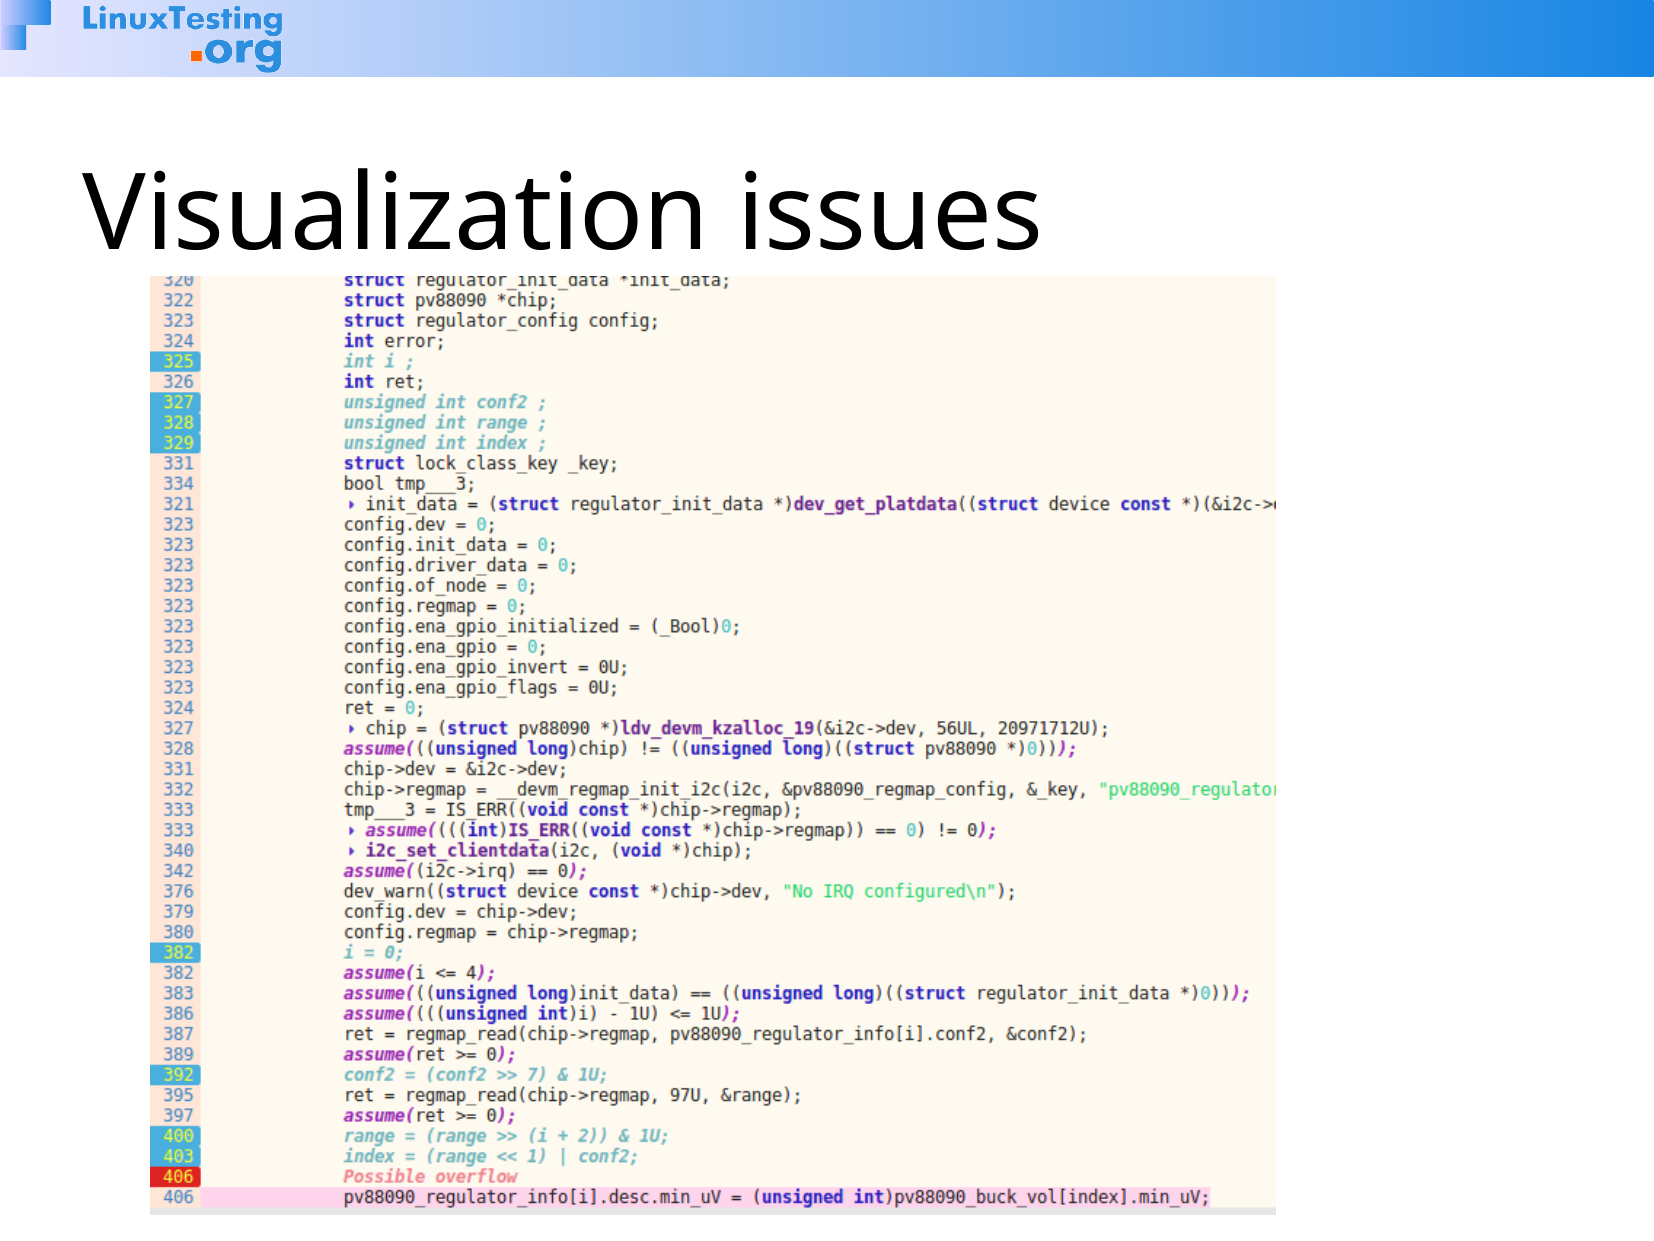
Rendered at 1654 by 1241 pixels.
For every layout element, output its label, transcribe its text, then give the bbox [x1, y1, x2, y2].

picture [150, 276, 1276, 1216]
title Visualization issues [82, 76, 1571, 336]
picture [83, 5, 282, 73]
